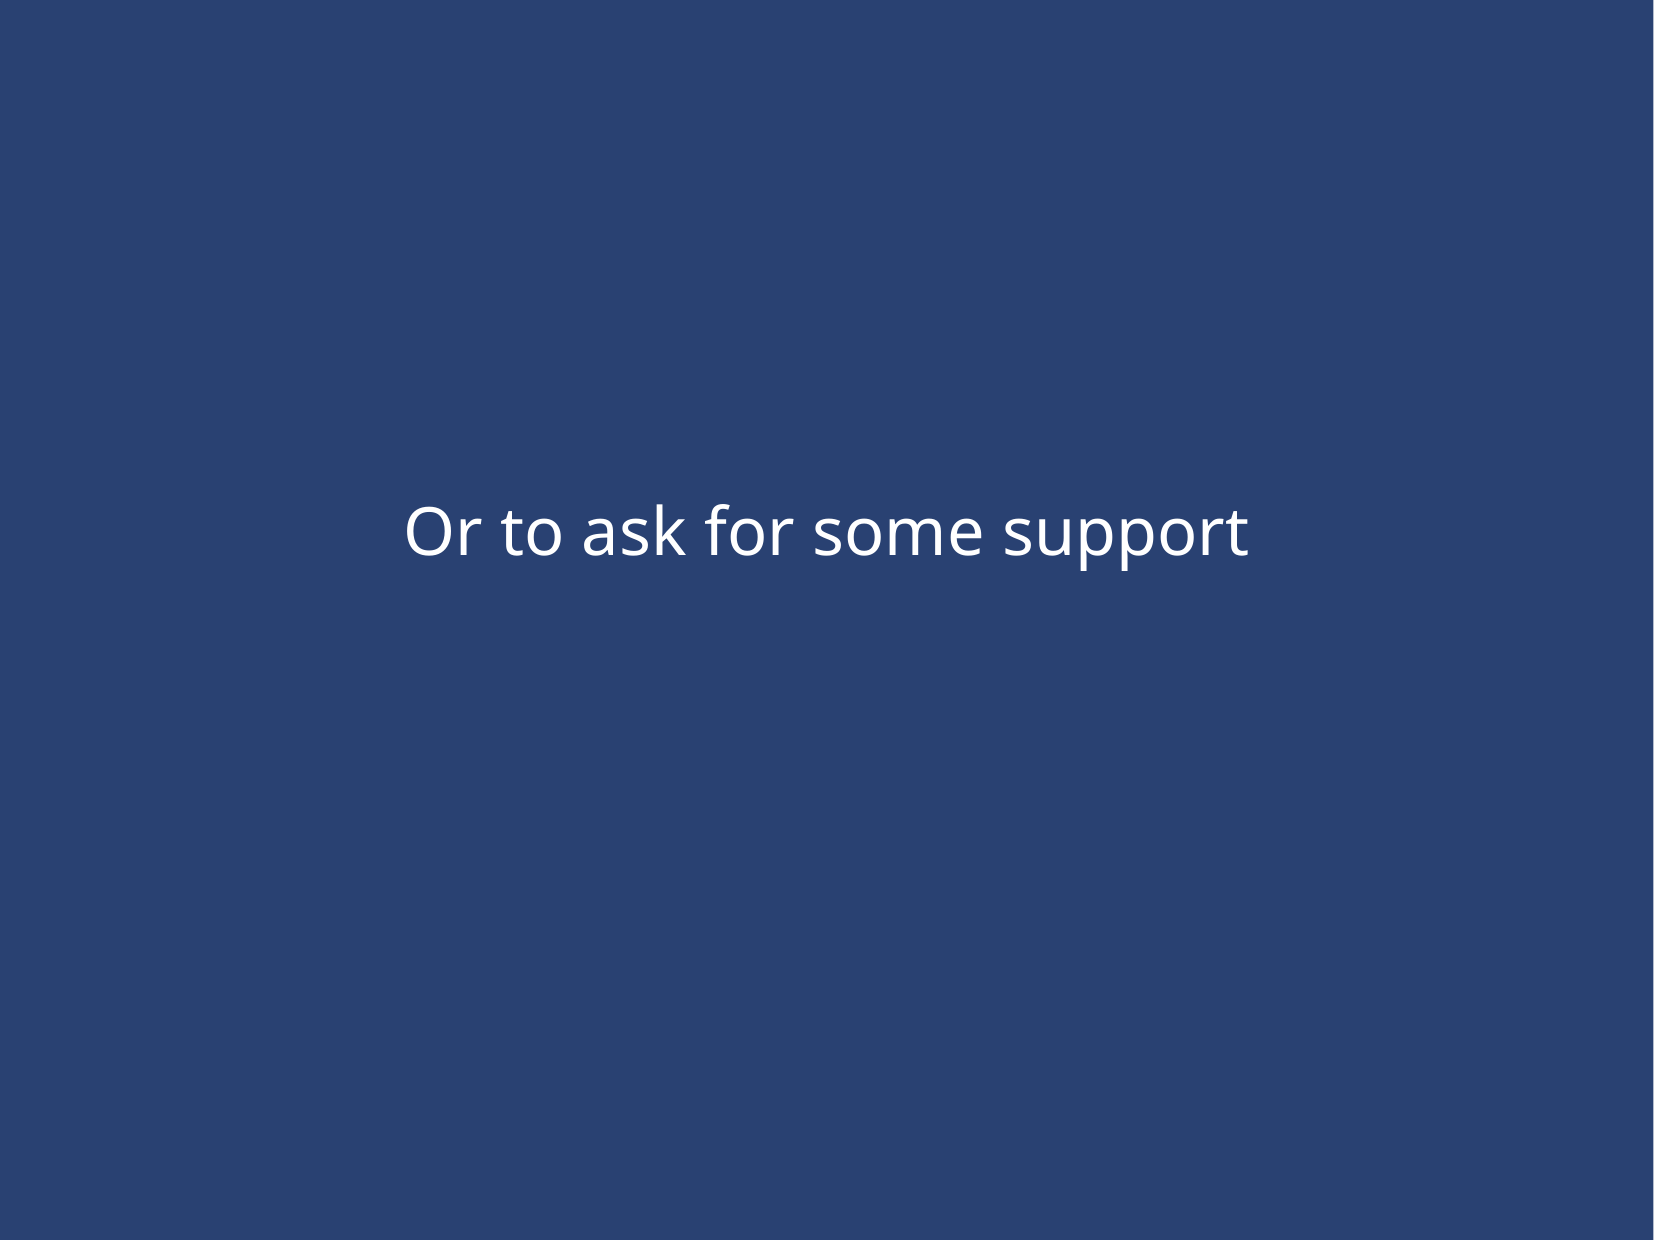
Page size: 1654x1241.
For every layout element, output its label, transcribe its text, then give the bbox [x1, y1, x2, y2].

subtitle Or to ask for some support [82, 49, 1571, 1109]
